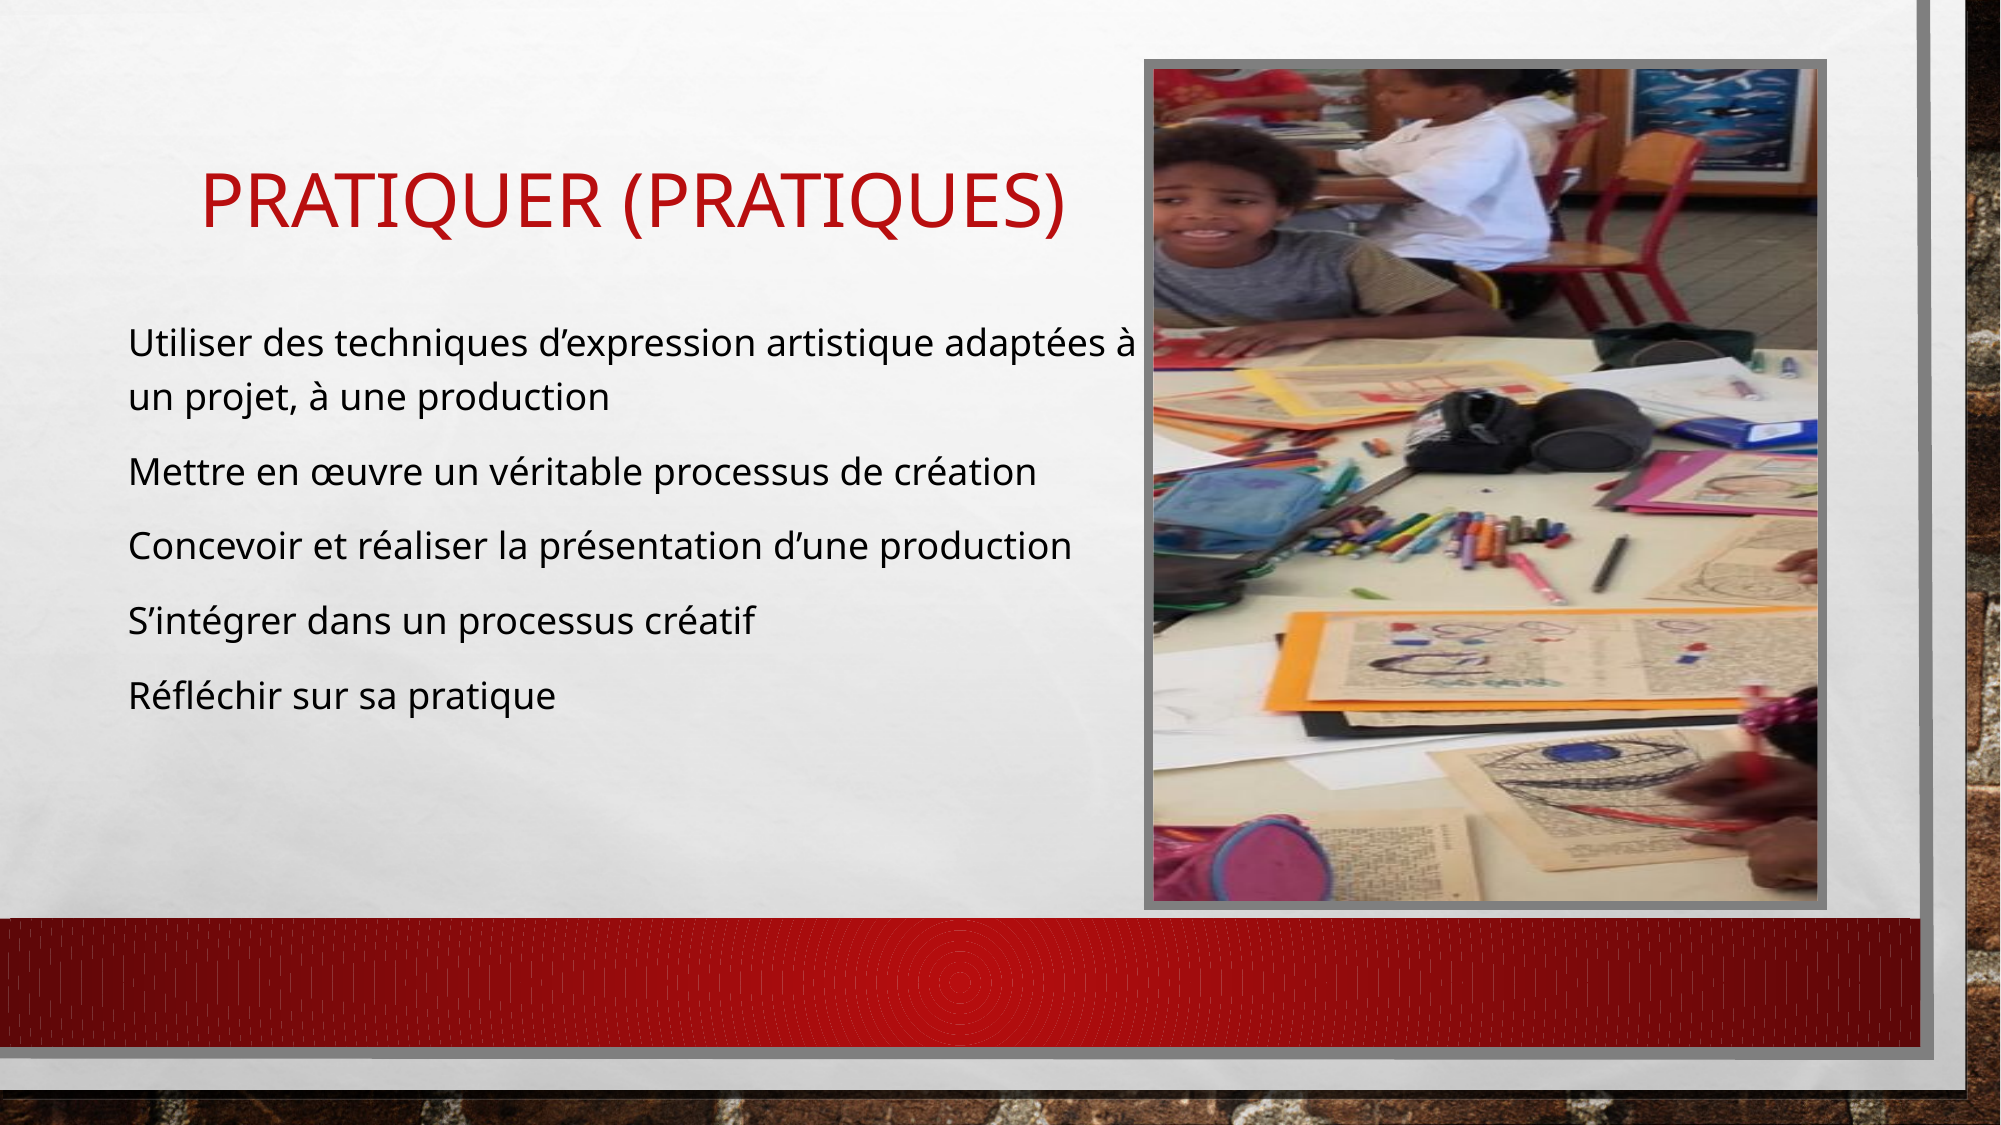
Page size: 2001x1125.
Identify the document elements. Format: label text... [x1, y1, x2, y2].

title Pratiquer (pratiques) [112, 112, 1144, 251]
list Utiliser des techniques d’expression artistique adaptées à un projet, à une production Mettre en œuvre un véritable processus de création Concevoir et réaliser la présentation d’une production S’intégrer dans un processus créatif Réfléchir sur sa pratique [112, 302, 1144, 832]
picture [1153, 68, 1818, 901]
